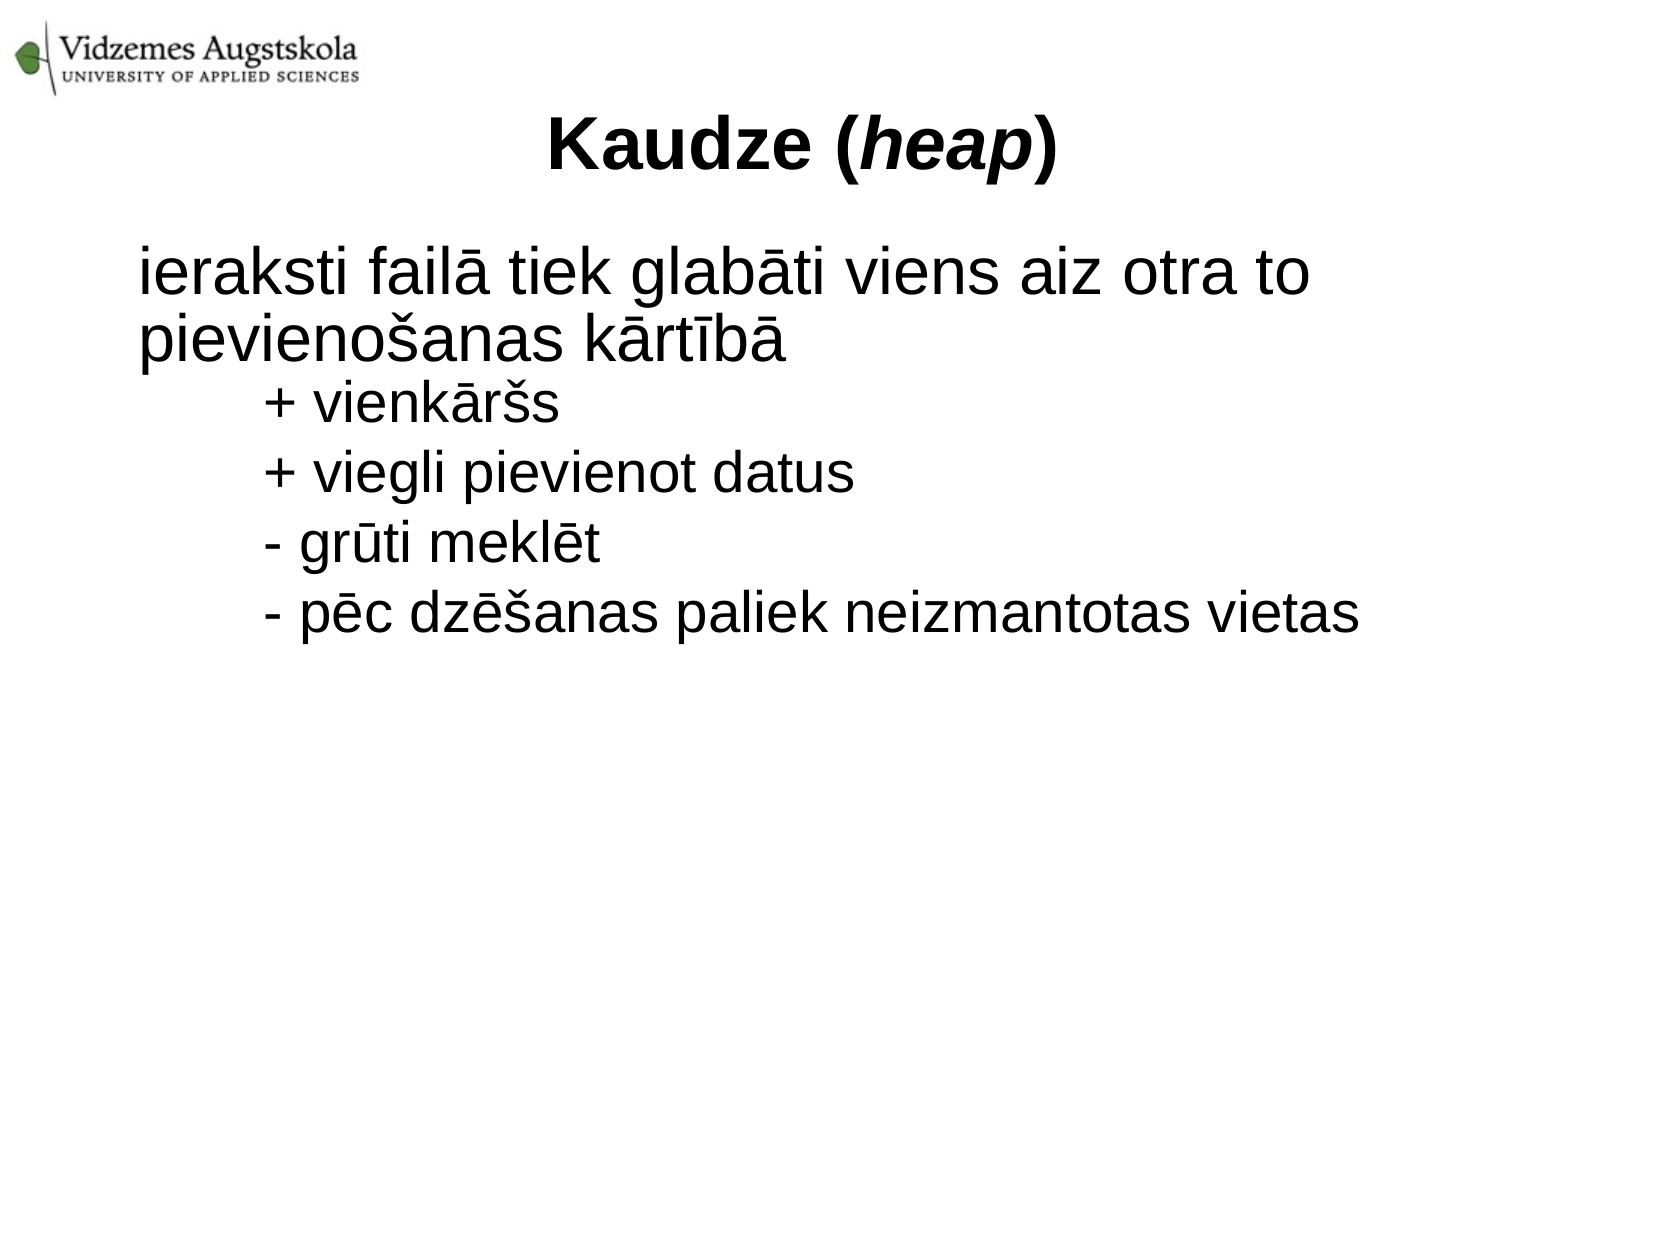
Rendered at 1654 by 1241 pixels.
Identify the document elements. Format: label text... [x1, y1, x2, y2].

list ieraksti failā tiek glabāti viens aiz otra to pievienošanas kārtībā + vienkāršs + viegli pievienot datus - grūti meklēt - pēc dzēšanas paliek neizmantotas vietas [82, 236, 1569, 1107]
title Kaudze (heap) [94, 103, 1512, 188]
picture [5, 2, 368, 113]
